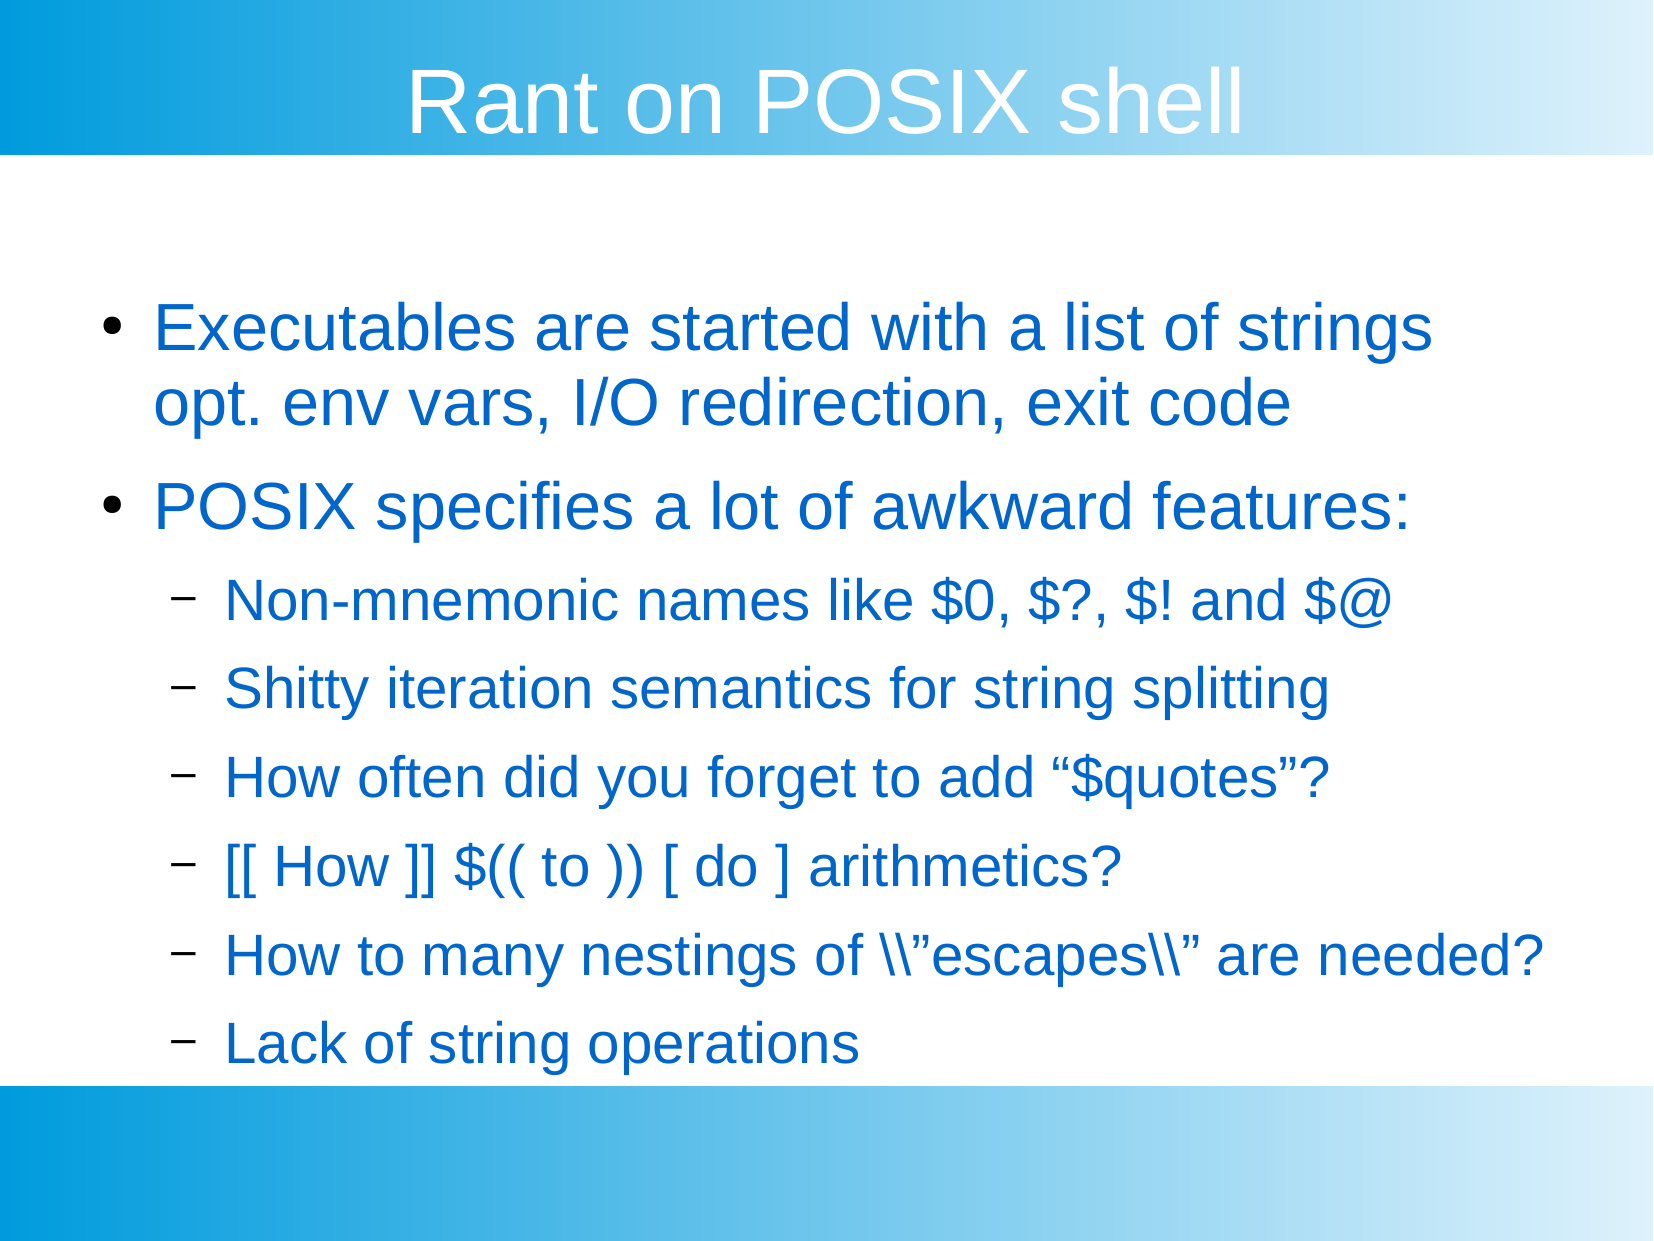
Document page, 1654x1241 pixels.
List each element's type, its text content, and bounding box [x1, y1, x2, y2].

title Rant on POSIX shell [82, 49, 1571, 155]
list Executables are started with a list of strings opt. env vars, I/O redirection, exit code POSIX specifies a lot of awkward features: Non-mnemonic names like $0, $?, $! and $@ Shitty iteration semantics for string splitting How often did you forget to add “$quotes”? [[ How ]] $(( to )) [ do ] arithmetics? How to many nestings of \\”escapes\\” are needed? Lack of string operations [82, 290, 1571, 1010]
